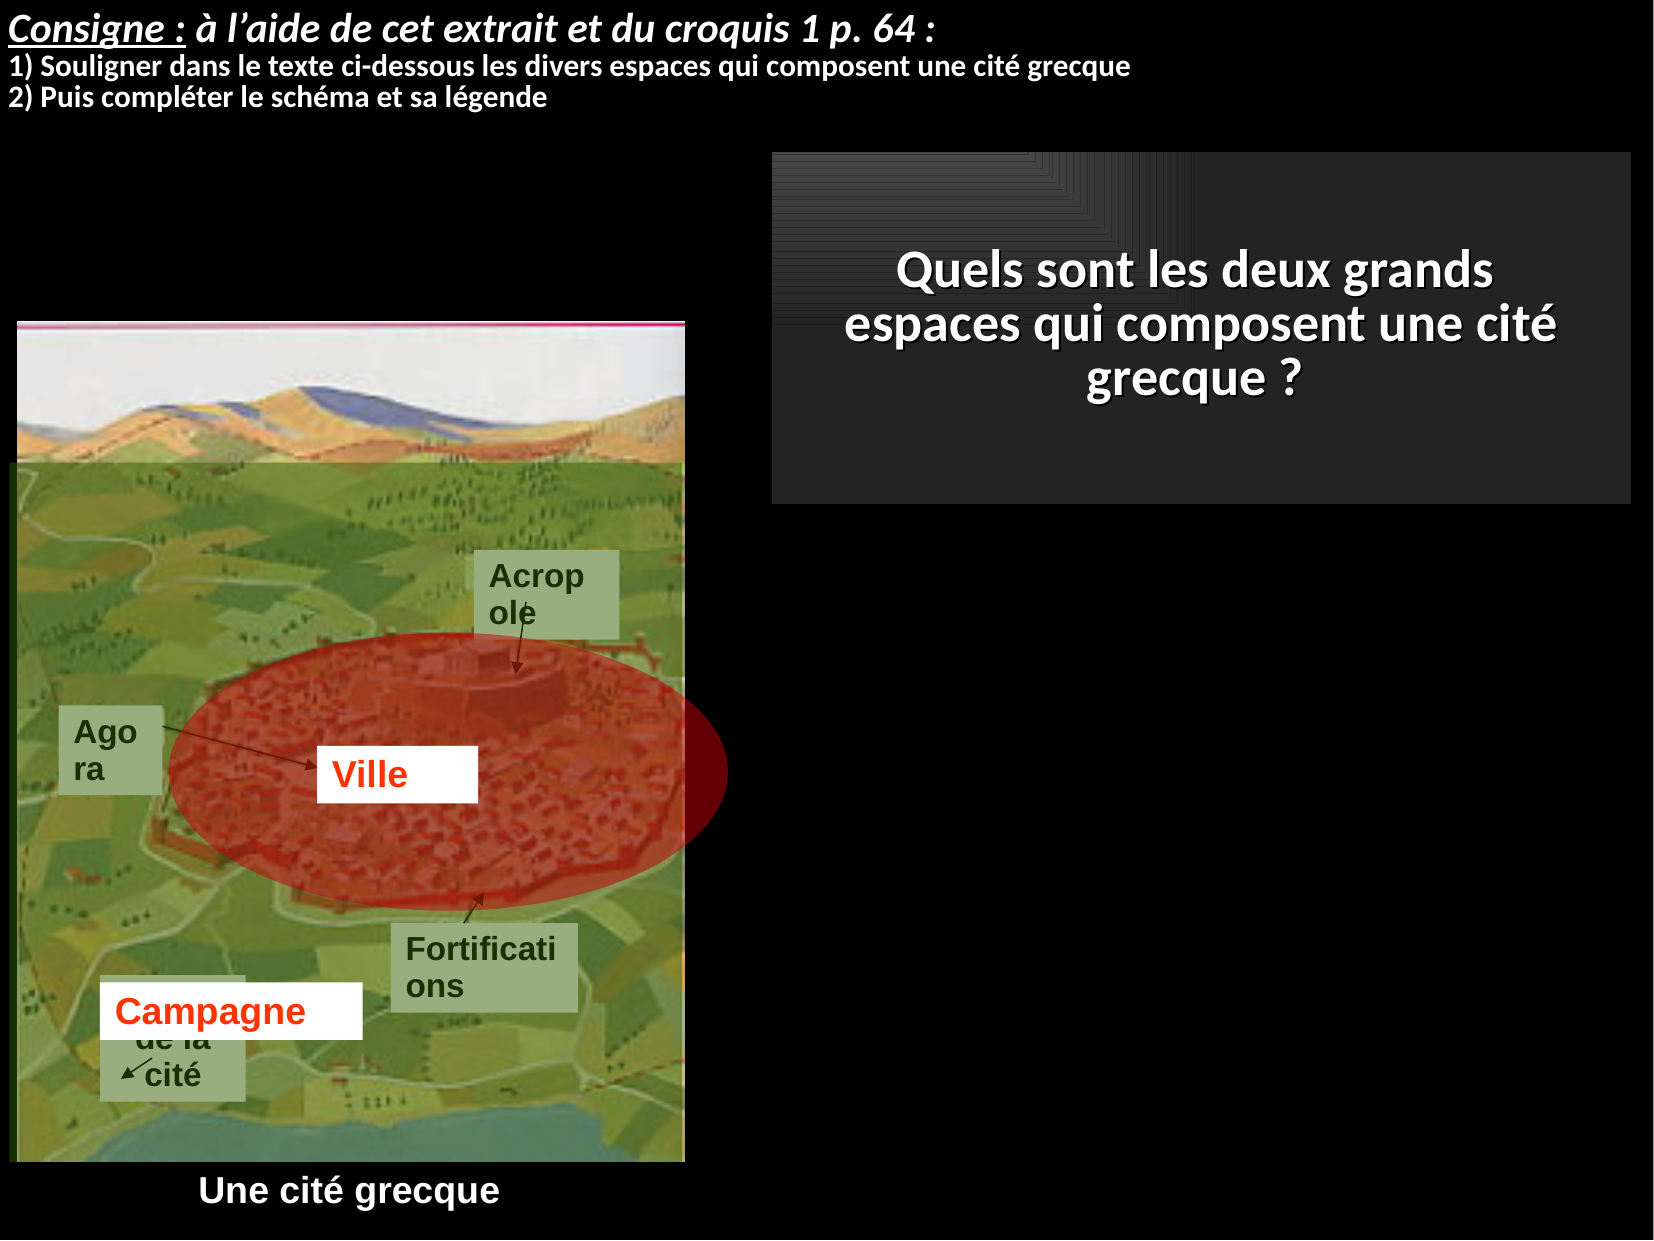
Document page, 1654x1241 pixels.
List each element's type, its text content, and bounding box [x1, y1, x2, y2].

picture [17, 321, 685, 696]
text_box Une cité grecque [17, 1162, 682, 1220]
text_box Ville [317, 745, 479, 804]
text_box Quels sont les deux grands espaces qui composent une cité grecque ? [771, 151, 1632, 505]
text_box Consigne : à l’aide de cet extrait et du croquis 1 p. 64 : 1) Souligner dans le texte ci-dessous les divers espaces qui composent une cité grecque 2) Puis compléter le schéma et sa légende [0, 3, 1210, 169]
text_box Campagne [99, 982, 363, 1040]
text_box [9, 462, 728, 1162]
